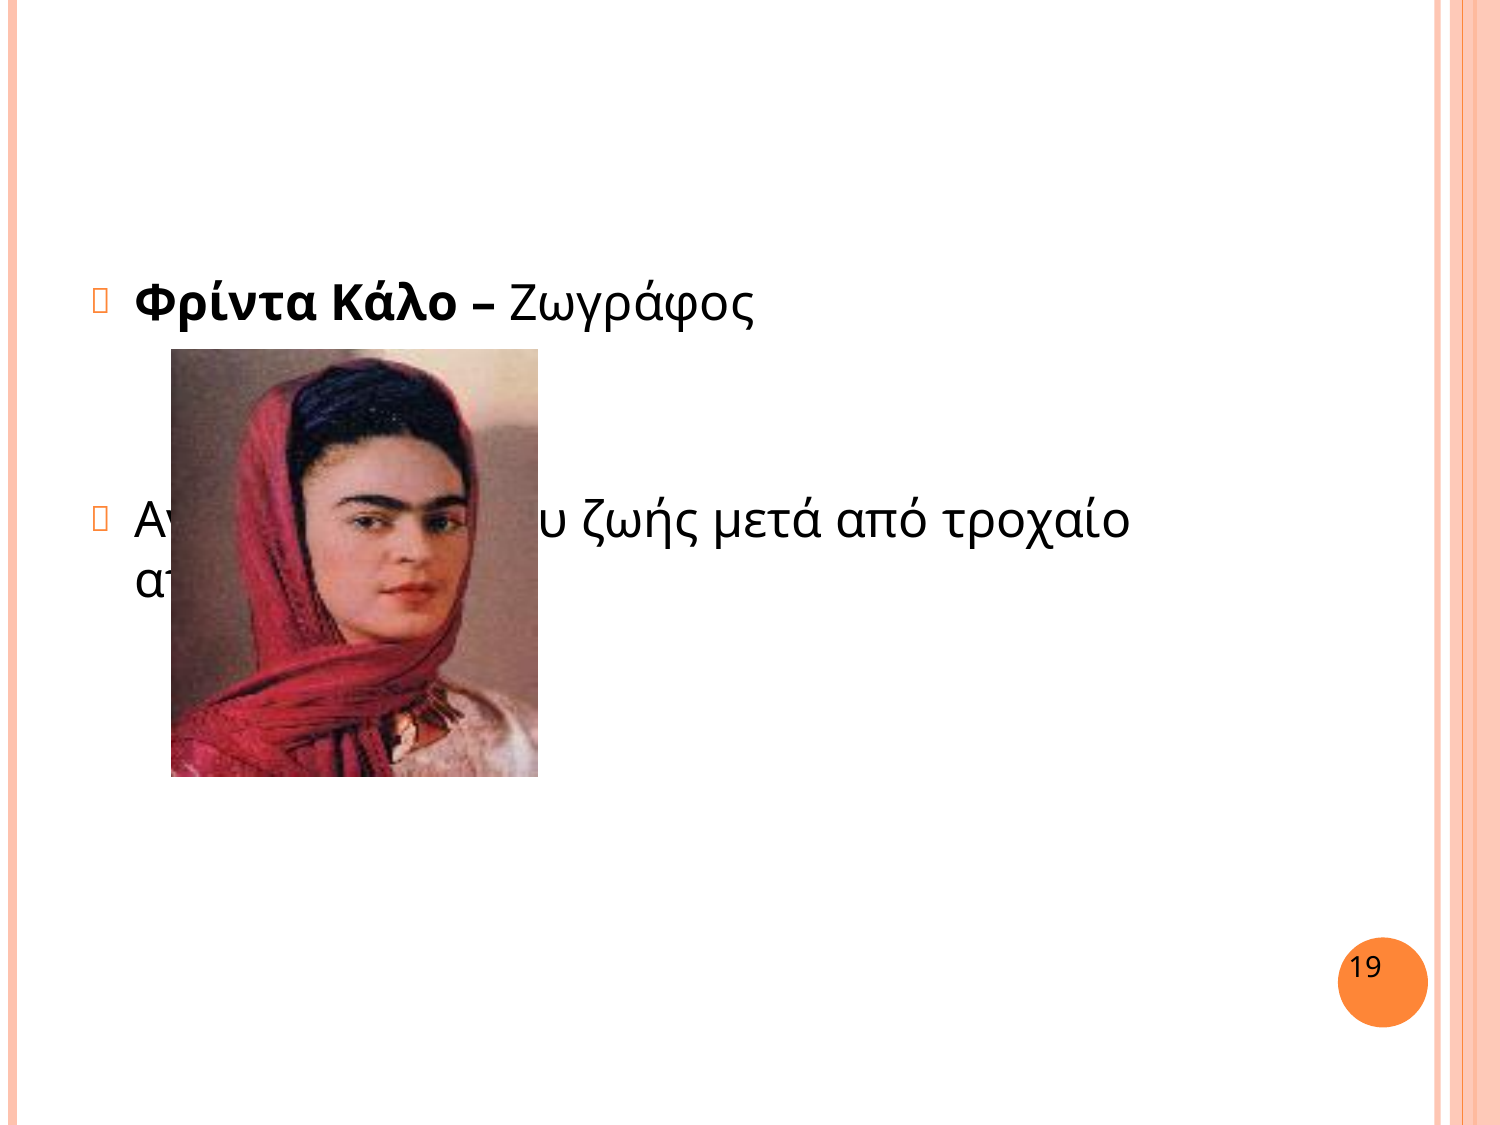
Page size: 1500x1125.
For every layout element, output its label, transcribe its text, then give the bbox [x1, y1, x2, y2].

slide_number <αριθμός> [1333, 940, 1434, 1027]
list Φρίντα Κάλο – Ζωγράφος Αναπηρία εφ’όρου ζωής μετά από τροχαίο ατύχημα [75, 262, 1300, 1062]
picture [171, 349, 538, 777]
